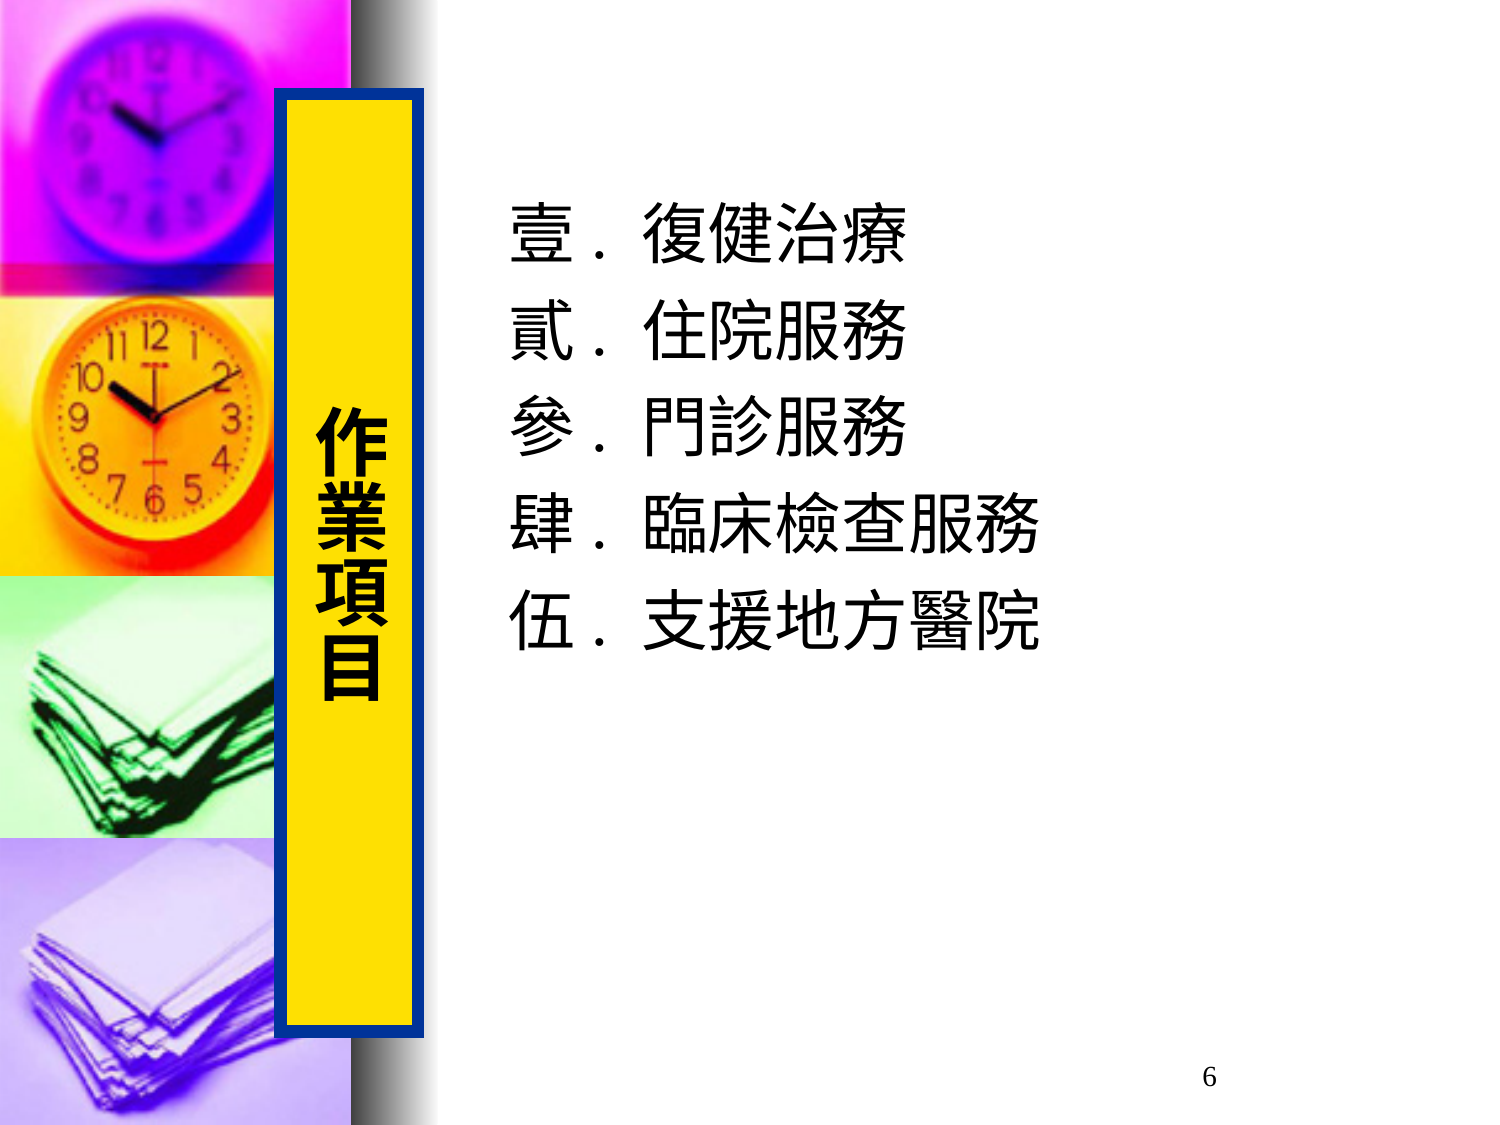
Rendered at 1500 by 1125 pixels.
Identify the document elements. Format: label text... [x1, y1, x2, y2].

title 作業項目 [280, 93, 419, 1032]
list 壹. 復健治療 貳. 住院服務 參. 門診服務 肆. 臨床檢查服務 伍. 支援地方醫院 [437, 87, 1388, 1026]
text_box [1187, 1050, 1500, 1125]
